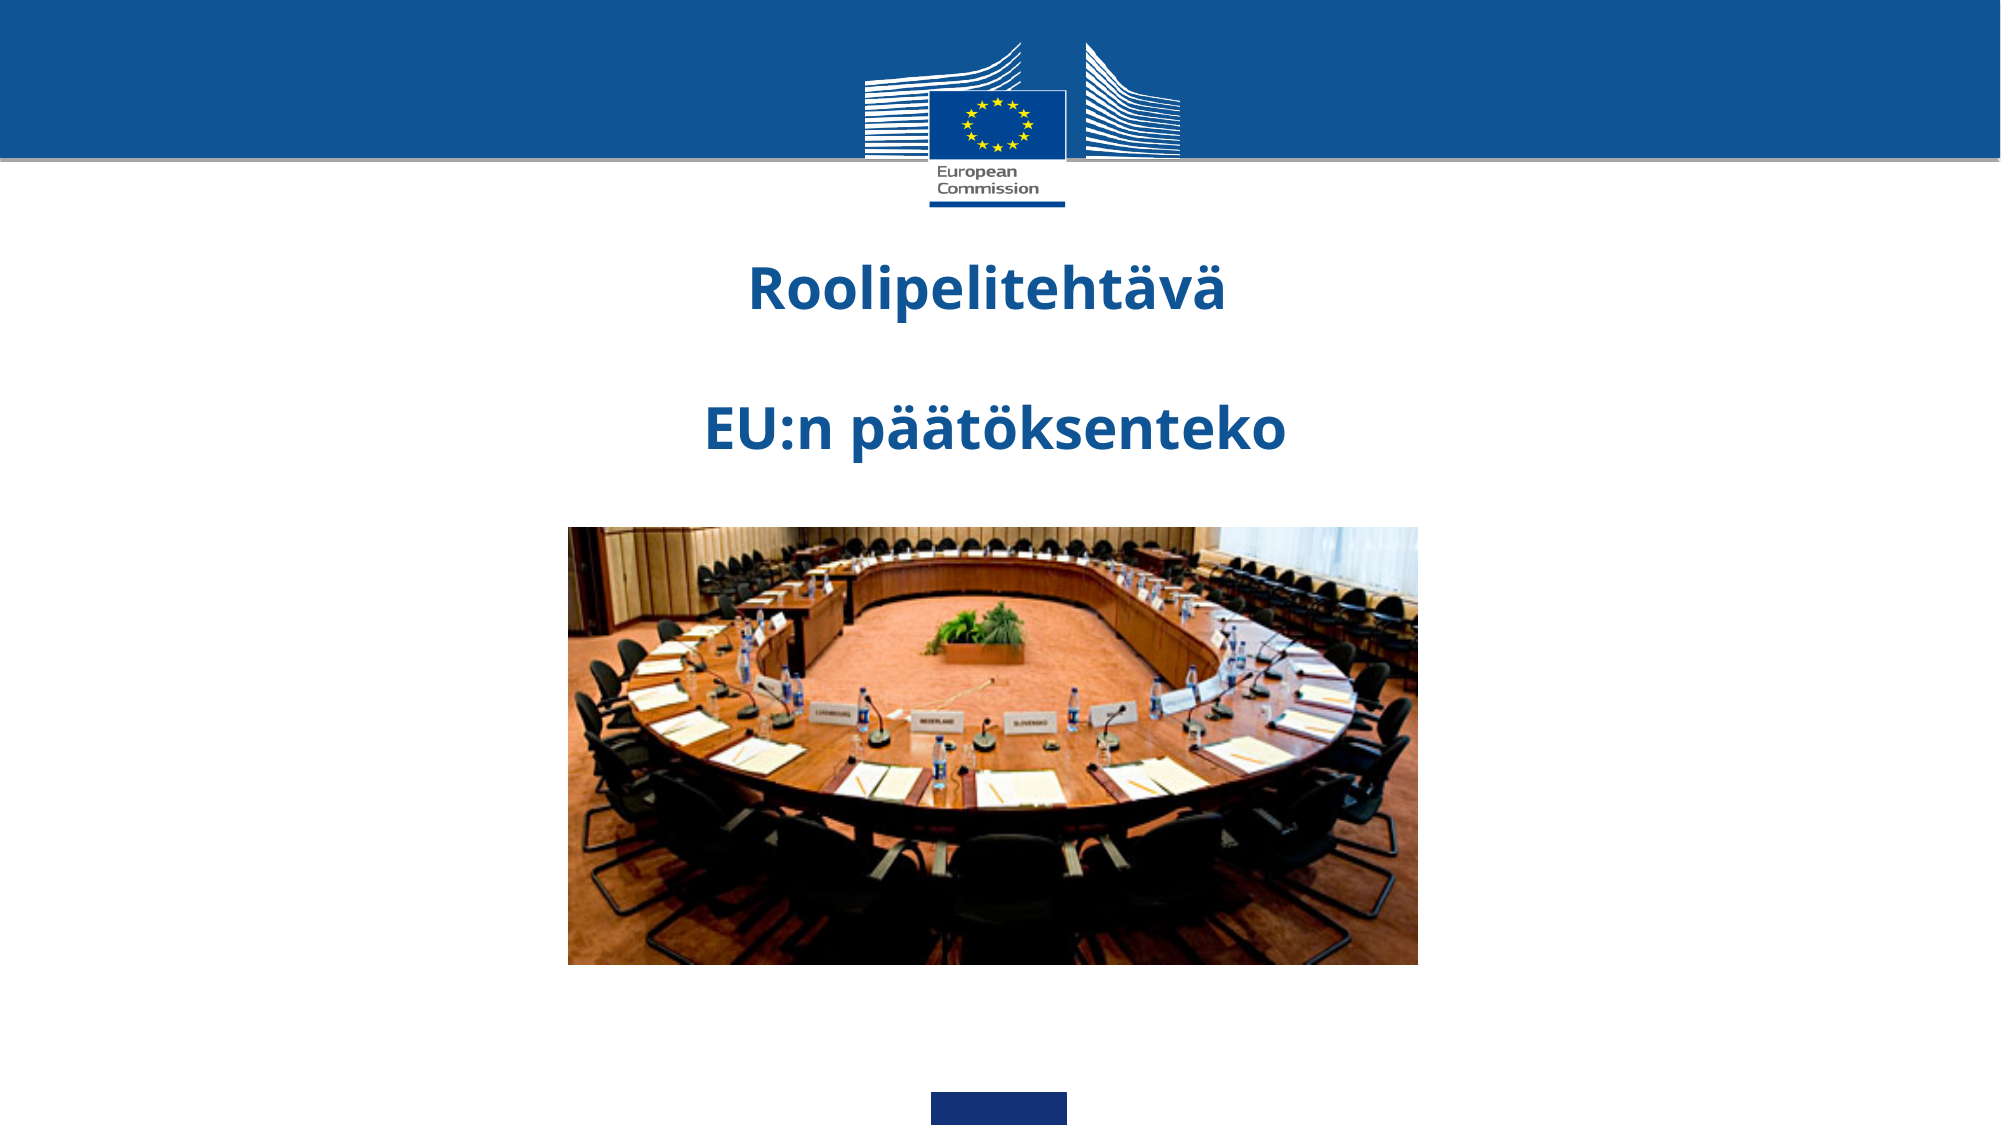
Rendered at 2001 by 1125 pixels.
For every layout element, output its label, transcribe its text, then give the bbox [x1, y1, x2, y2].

text_box Roolipelitehtävä EU:n päätöksenteko [571, 244, 1420, 468]
picture [568, 527, 1418, 965]
